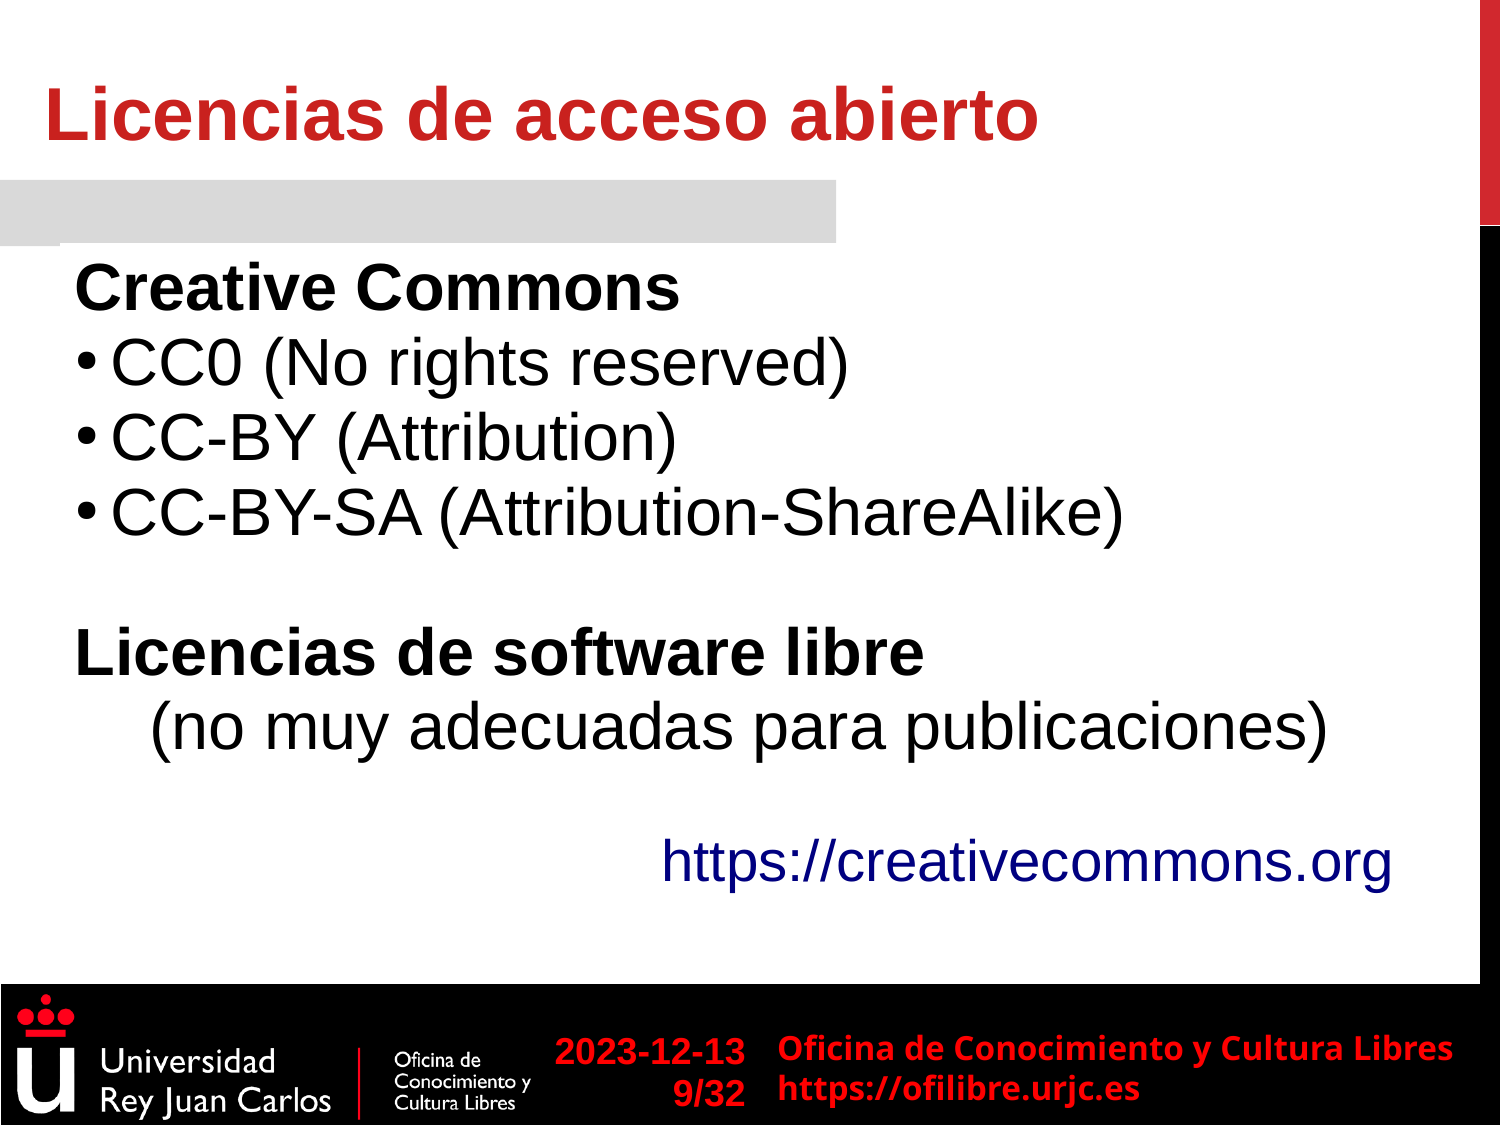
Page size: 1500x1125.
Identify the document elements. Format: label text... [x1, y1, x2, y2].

title [75, 7, 1425, 196]
text_box Creative Commons CC0 (No rights reserved) CC-BY (Attribution) CC-BY-SA (Attribution-ShareAlike) Licencias de software libre (no muy adecuadas para publicaciones) https://creativecommons.org [60, 243, 1411, 967]
picture [17, 994, 531, 1120]
text_box Licencias de acceso abierto [30, 64, 1306, 248]
